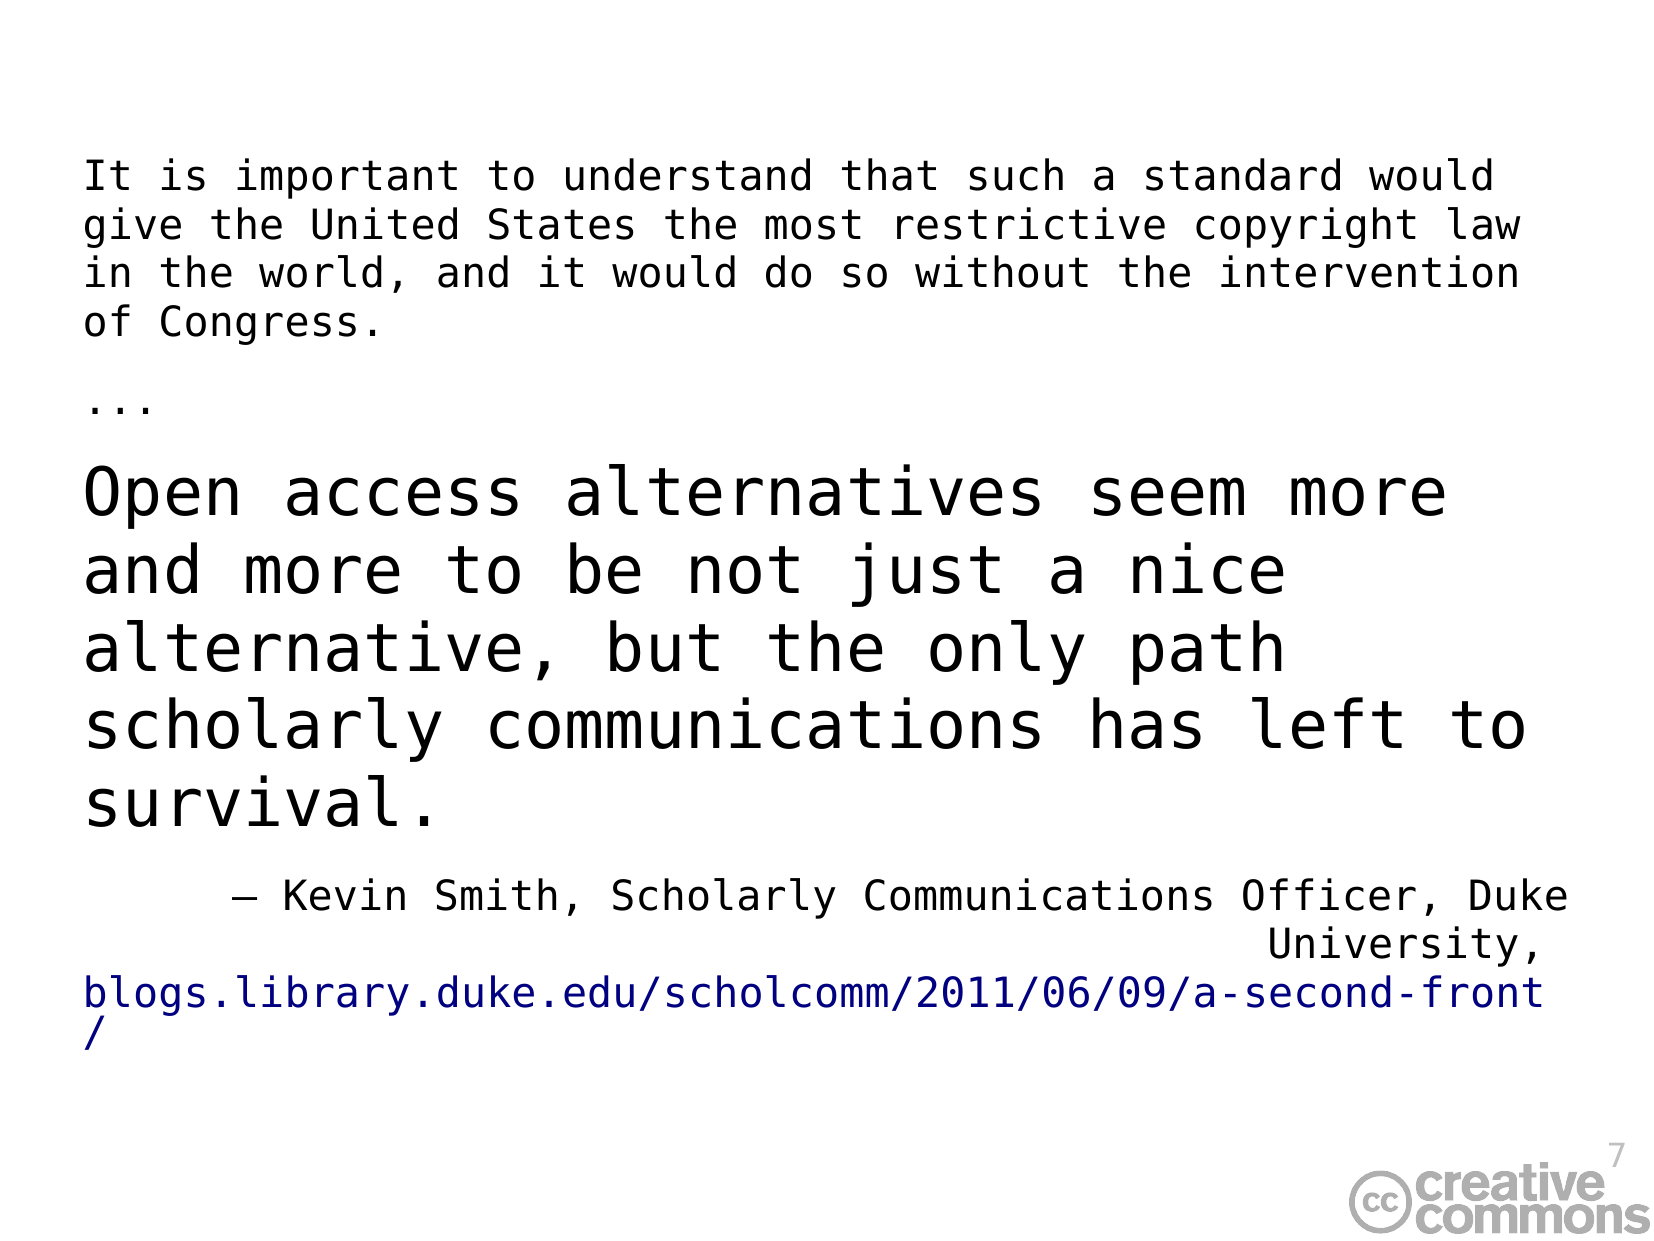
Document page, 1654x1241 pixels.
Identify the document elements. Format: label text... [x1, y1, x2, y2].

list It is important to understand that such a standard would give the United States the most restrictive copyright law in the world, and it would do so without the intervention of Congress. ... Open access alternatives seem more and more to be not just a nice alternative, but the only path scholarly communications has left to survival. – Kevin Smith, Scholarly Communications Officer, Duke University, blogs.library.duke.edu/scholcomm/2011/06/09/a-second-front/ [82, 44, 1571, 1174]
picture [1349, 1162, 1650, 1234]
